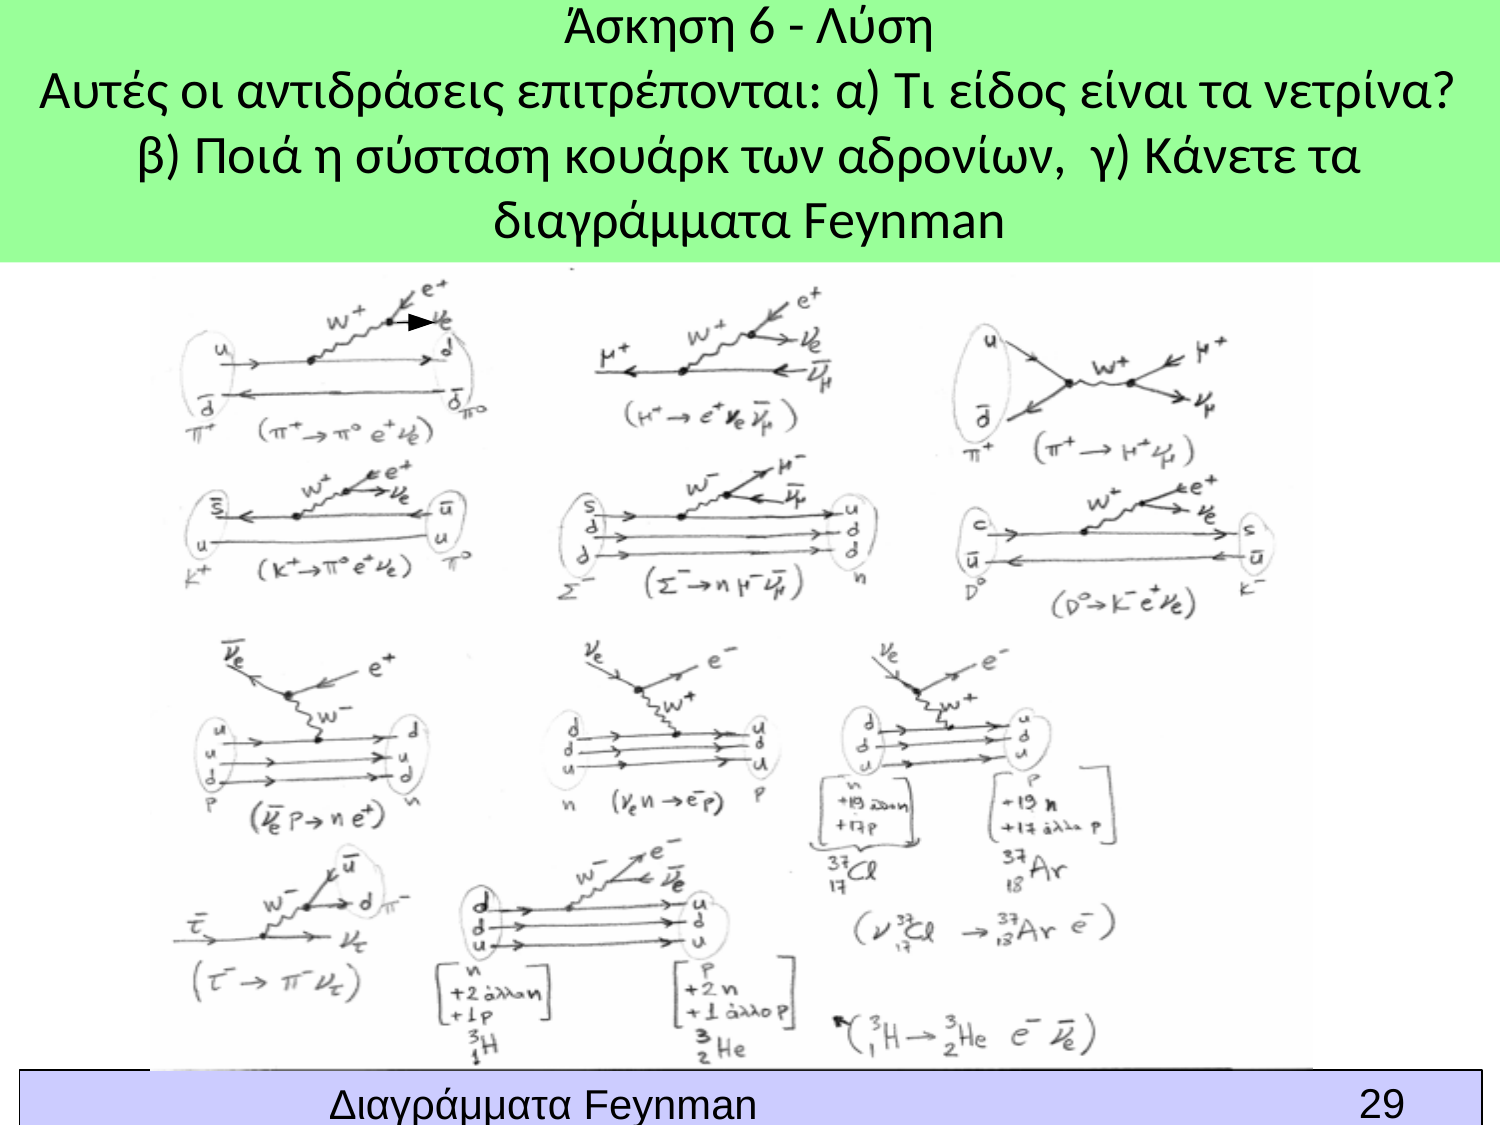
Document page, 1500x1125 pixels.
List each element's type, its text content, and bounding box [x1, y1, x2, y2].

text_box Άσκηση 6 - Λύση Αυτές οι αντιδράσεις επιτρέπονται: α) Τι είδος είναι τα νετρίνα? β) Ποιά η σύσταση κουάρκ των αδρονίων, γ) Κάνετε τα διαγράμματα Feynman [0, 0, 1500, 263]
picture [150, 267, 1313, 1071]
